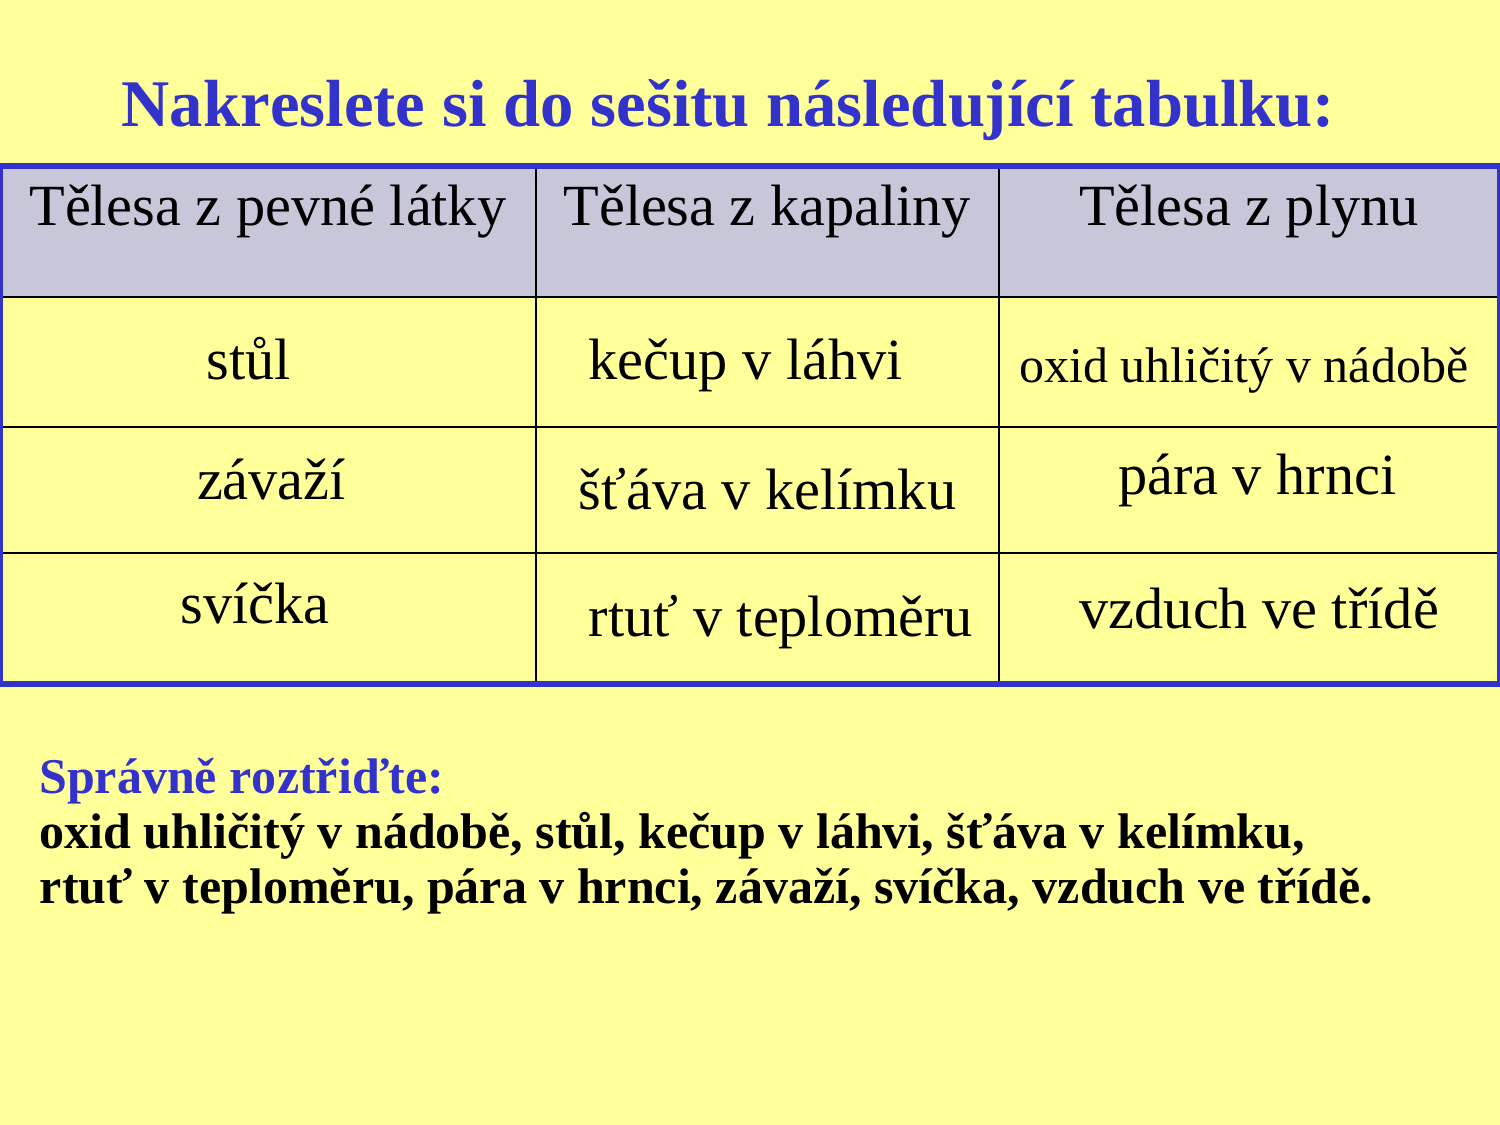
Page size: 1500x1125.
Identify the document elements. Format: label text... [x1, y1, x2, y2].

text_box svíčka [166, 564, 372, 645]
text_box pára v hrnci [1103, 434, 1412, 515]
text_box oxid uhličitý v nádobě [1004, 330, 1500, 402]
text_box závaží [182, 440, 434, 521]
text_box Správně roztřiďte: oxid uhličitý v nádobě, stůl, kečup v láhvi, šťáva v kelímku, rtuť v teploměru, pára v hrnci, závaží, svíčka, vzduch ve třídě. [0, 740, 1449, 923]
text_box Tělesa z pevné látky [3, 169, 535, 296]
text_box Tělesa z kapaliny [537, 169, 998, 296]
text_box Tělesa z plynu [1000, 169, 1497, 296]
text_box stůl [192, 319, 395, 400]
text_box šťáva v kelímku [563, 450, 1154, 531]
text_box vzduch ve třídě [1064, 568, 1455, 649]
text_box rtuť v teploměru [573, 577, 1080, 658]
text_box kečup v láhvi [573, 320, 1008, 401]
title Nakreslete si do sešitu následující tabulku: [91, 36, 1367, 163]
